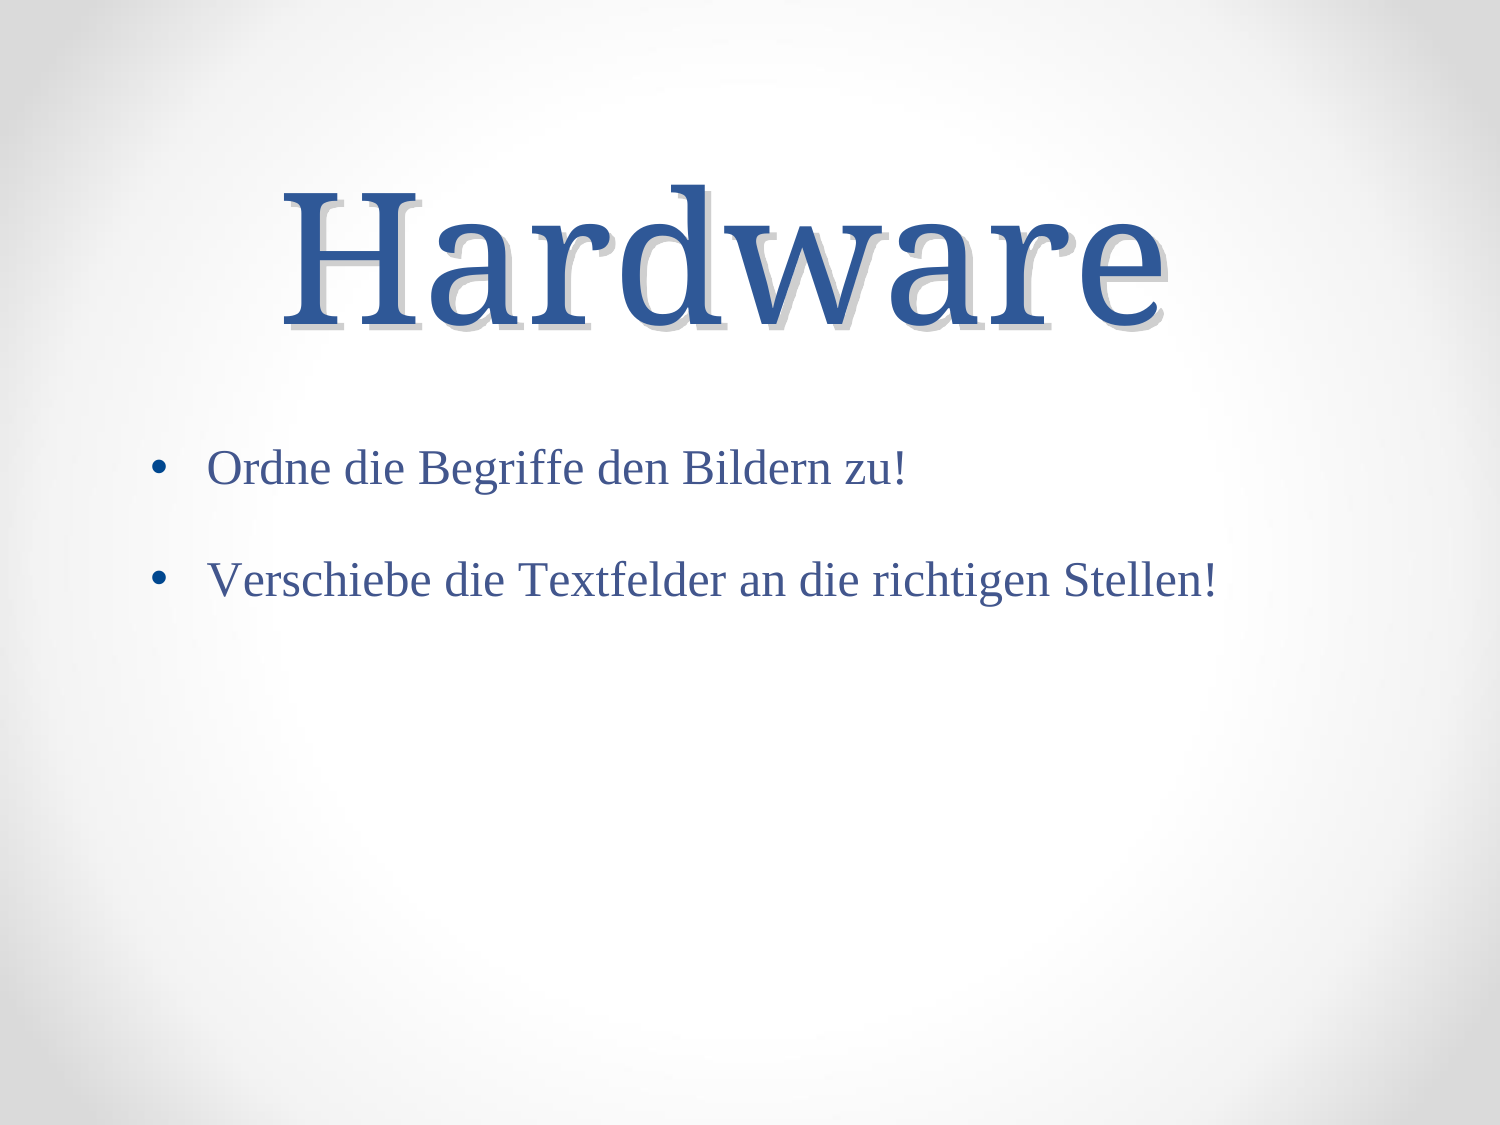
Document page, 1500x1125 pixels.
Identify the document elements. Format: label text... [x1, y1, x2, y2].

title Hardware [86, 118, 1362, 370]
picture [0, 0, 1500, 1125]
text_box Ordne die Begriffe den Bildern zu! Verschiebe die Textfelder an die richtigen Stellen! [135, 432, 1424, 616]
